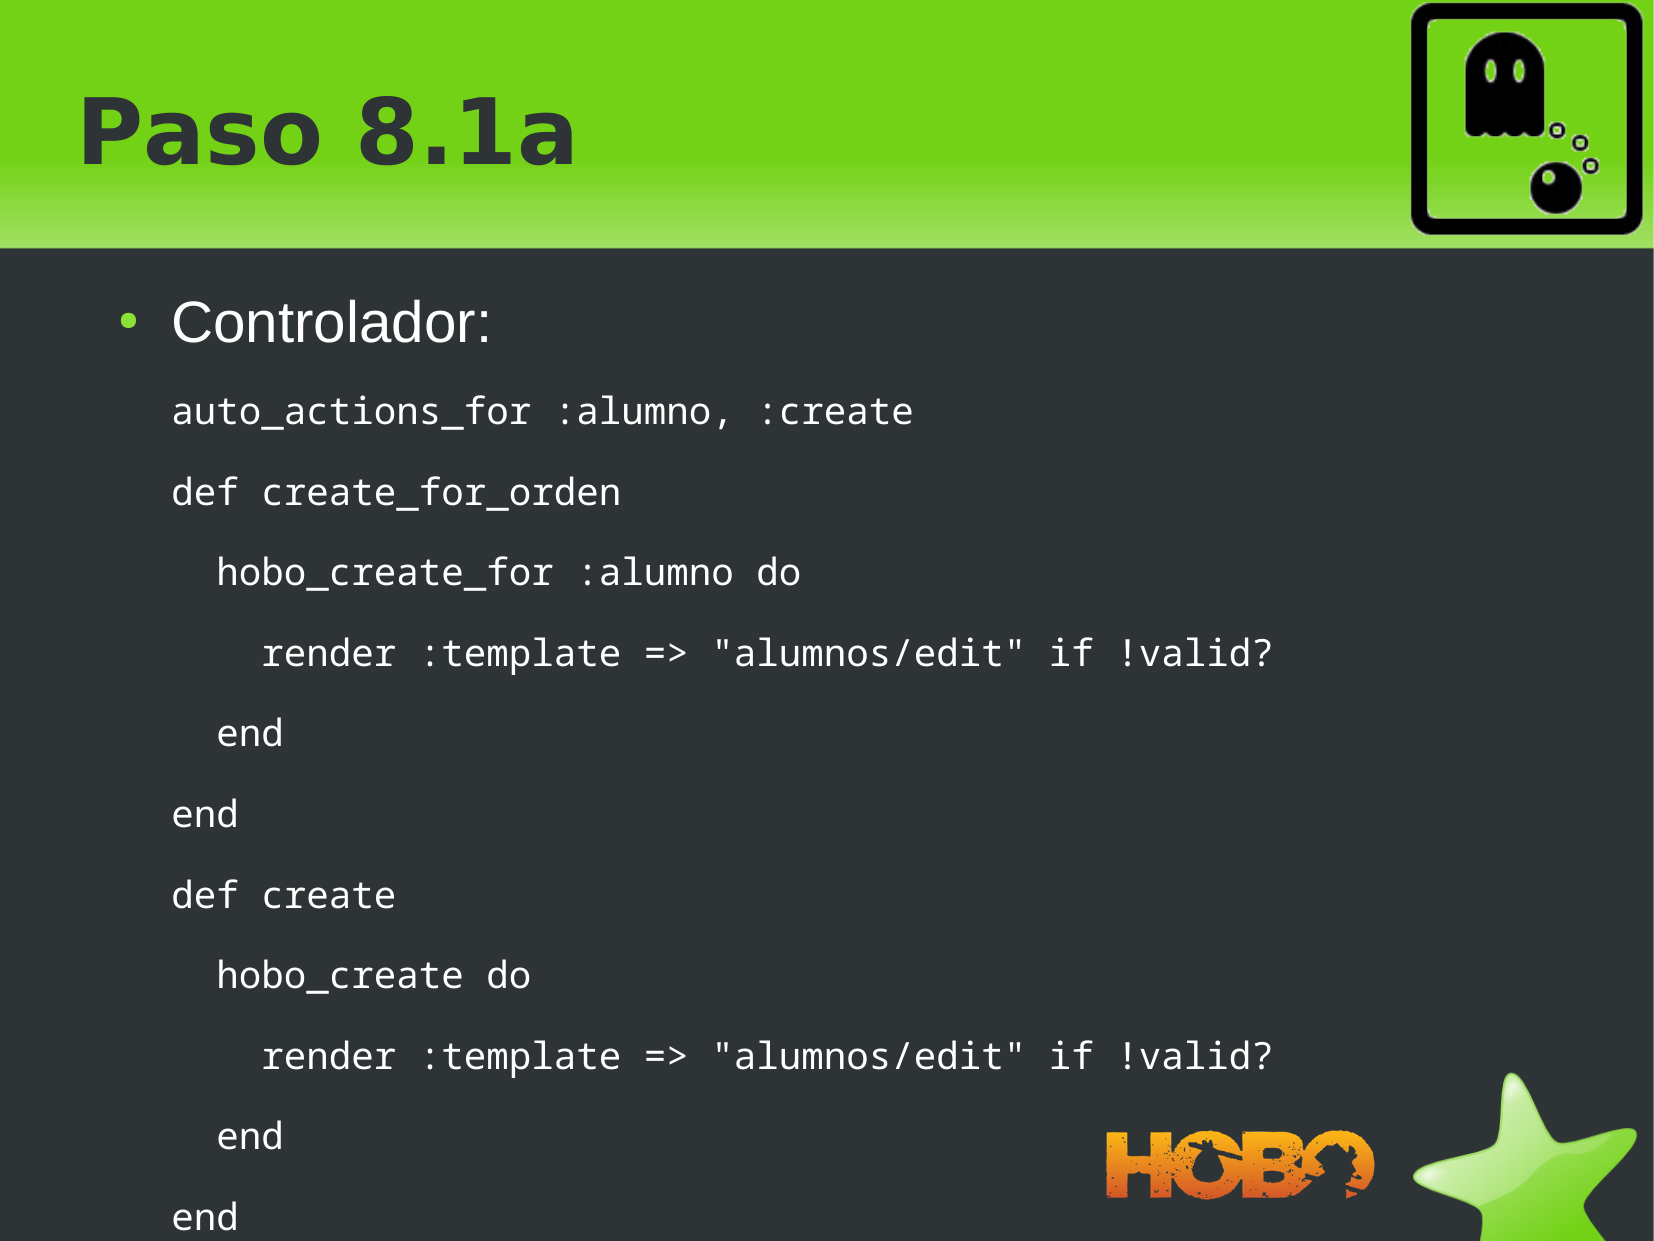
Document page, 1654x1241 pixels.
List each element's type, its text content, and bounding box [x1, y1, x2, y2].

title Paso 8.1a [76, 29, 1565, 237]
list Controlador: auto_actions_for :alumno, :create def create_for_orden hobo_create_for :alumno do render :template => "alumnos/edit" if !valid? end end def create hobo_create do render :template => "alumnos/edit" if !valid? end end [82, 290, 1571, 1109]
picture [0, 0, 1654, 1241]
